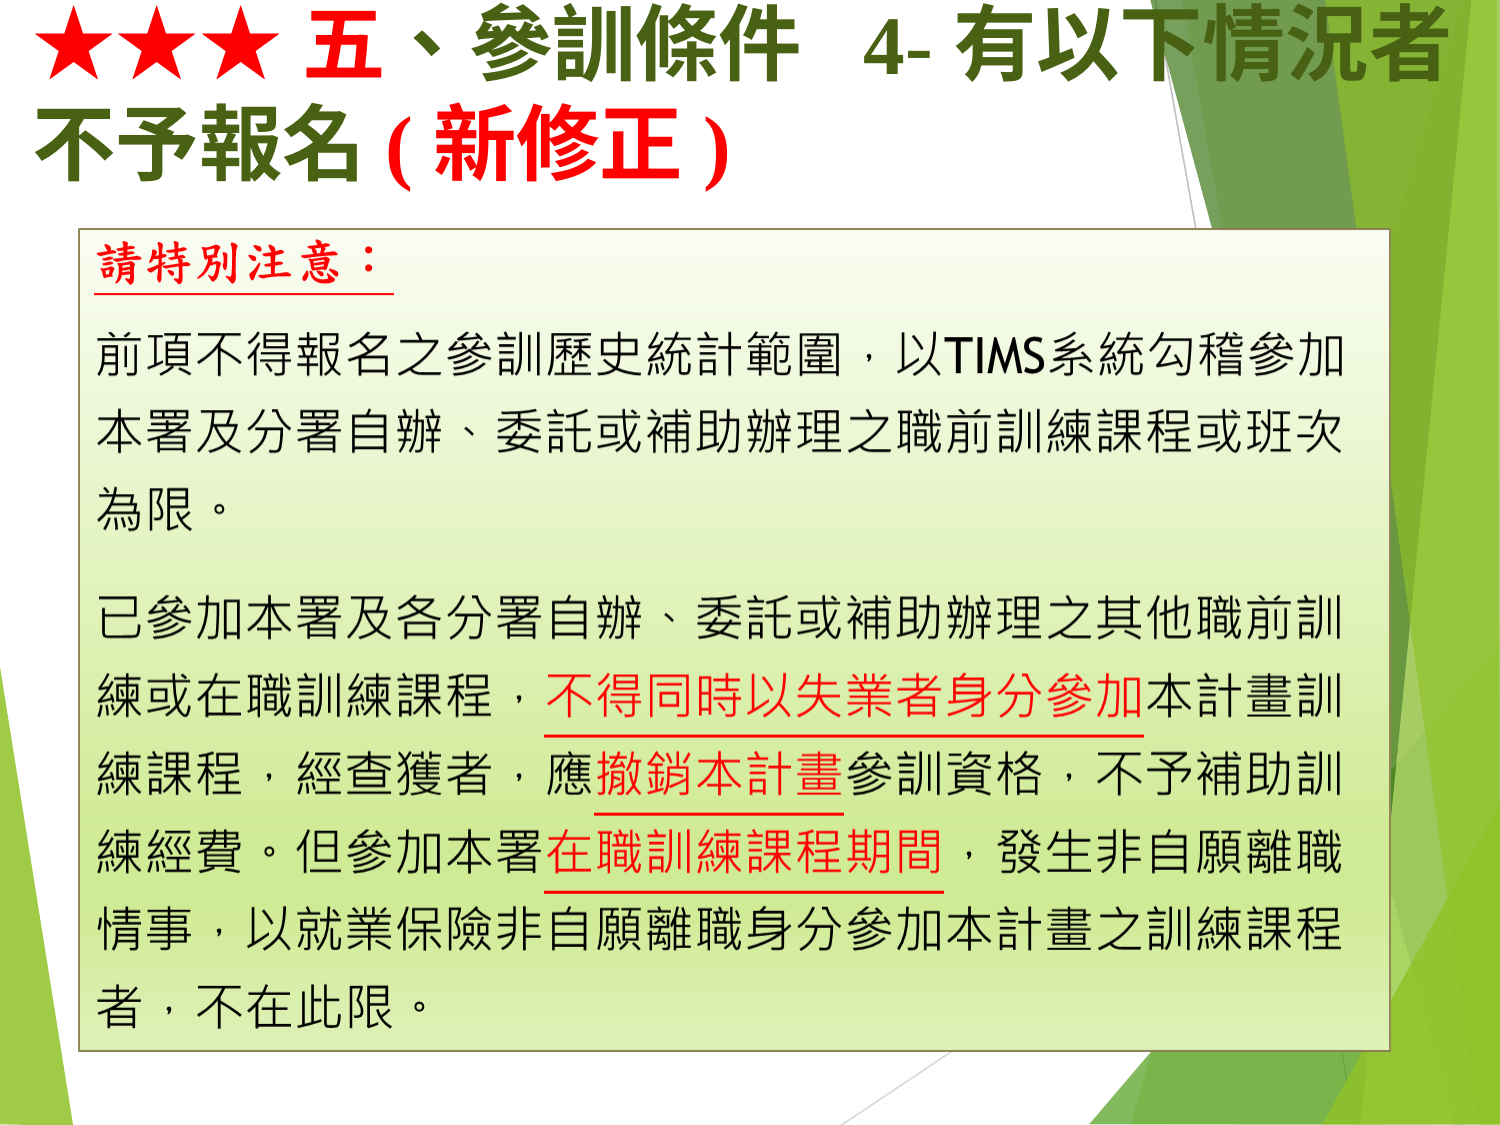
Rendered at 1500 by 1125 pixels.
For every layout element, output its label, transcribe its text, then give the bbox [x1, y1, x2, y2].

text_box ★★★五、參訓條件 4-有以下情況者不予報名(新修正) [17, 0, 1476, 199]
picture [50, 199, 1391, 1125]
